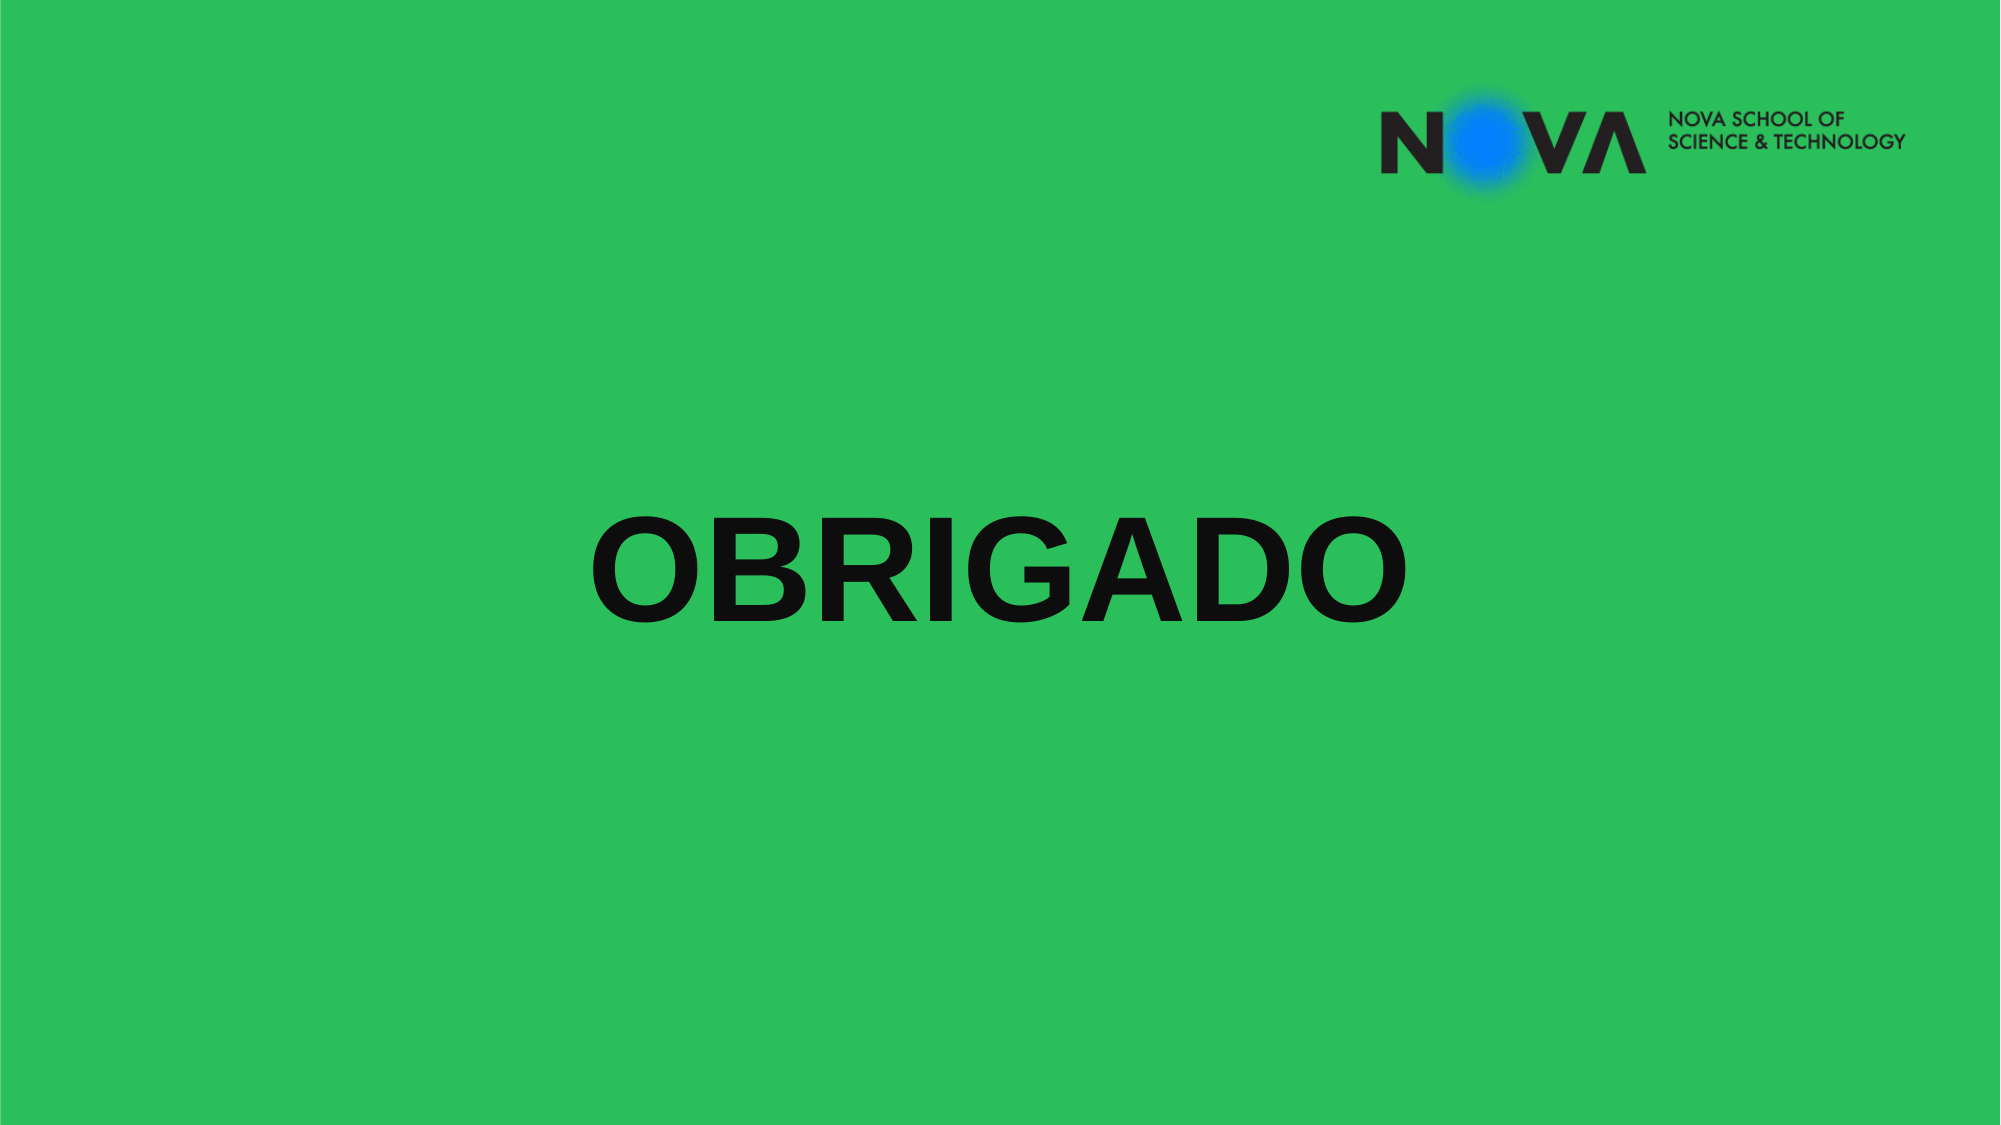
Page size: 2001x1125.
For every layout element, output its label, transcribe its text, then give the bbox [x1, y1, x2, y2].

text_box OBRIGADO [575, 464, 1425, 661]
picture [0, 0, 2000, 1125]
